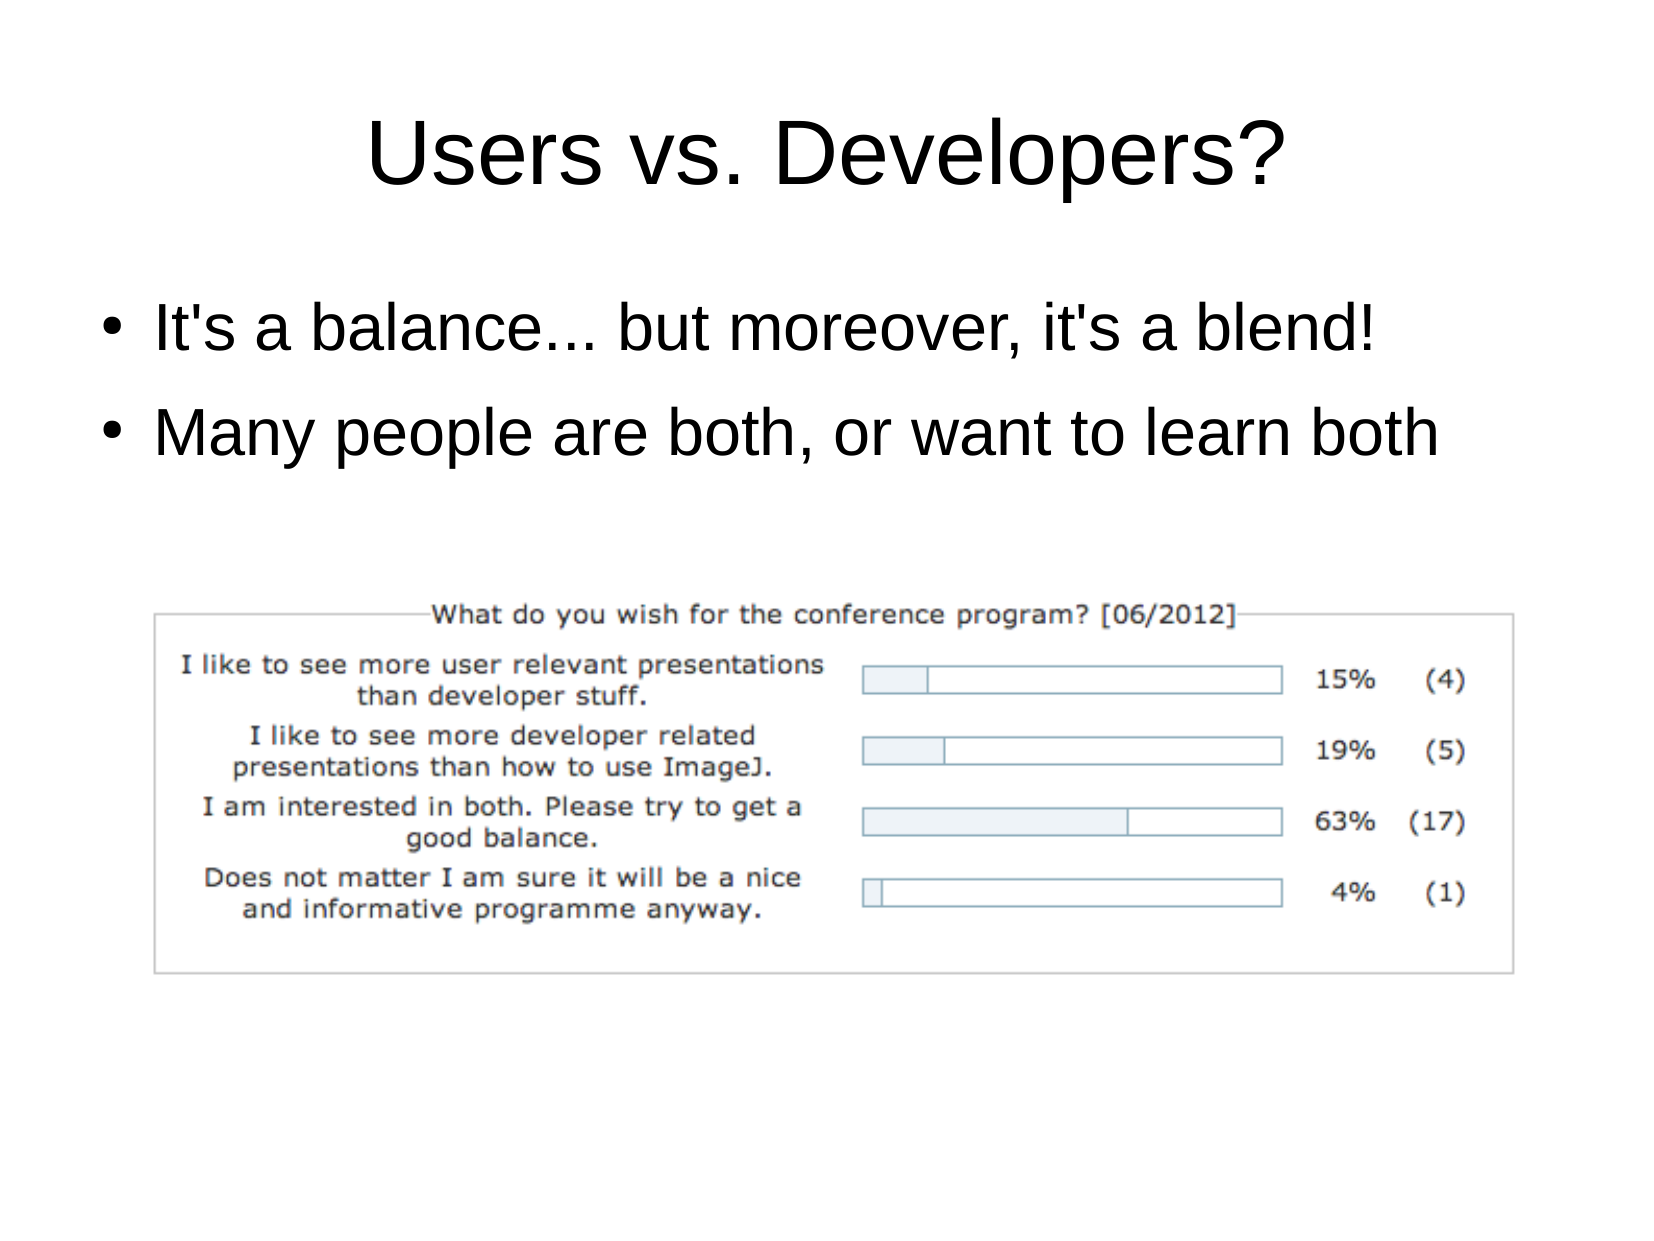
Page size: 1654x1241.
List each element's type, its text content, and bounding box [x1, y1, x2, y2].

list It's a balance... but moreover, it's a blend! Many people are both, or want to learn both [82, 290, 1571, 1109]
title Users vs. Developers? [82, 49, 1571, 257]
